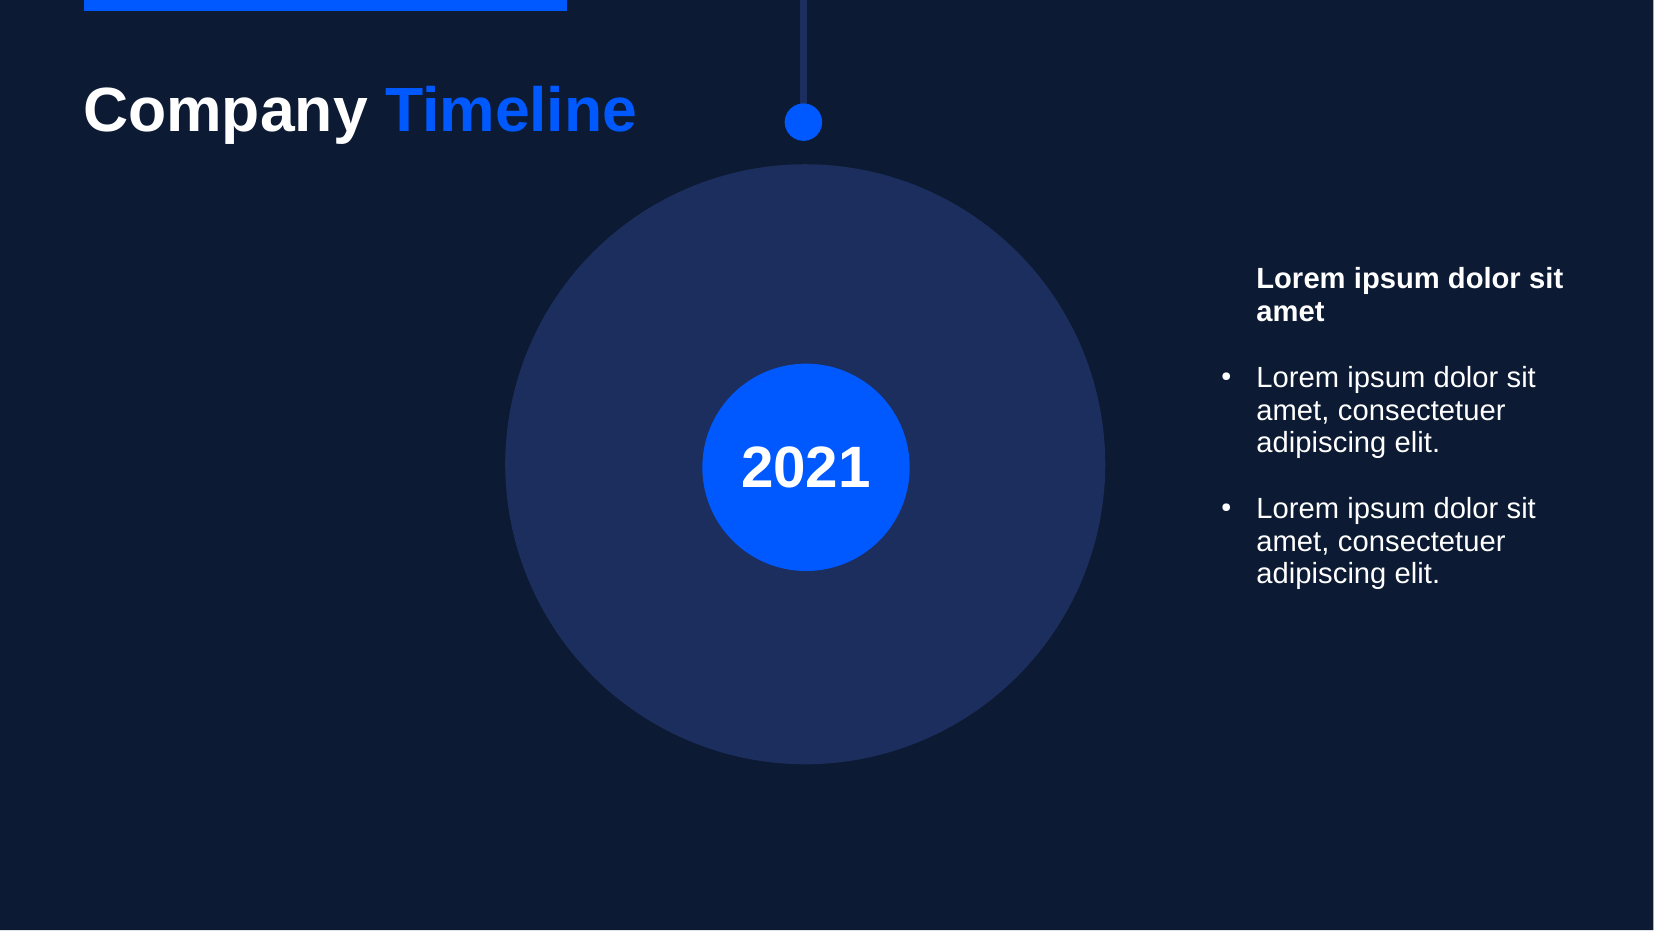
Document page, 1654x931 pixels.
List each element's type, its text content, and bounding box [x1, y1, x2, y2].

text_box [784, 103, 823, 141]
text_box 2021 [702, 363, 910, 572]
text_box Lorem ipsum dolor sit amet Lorem ipsum dolor sit amet, consectetuer adipiscing elit. Lorem ipsum dolor sit amet, consectetuer adipiscing elit. [1220, 262, 1576, 713]
text_box [505, 164, 1106, 765]
title Company Timeline [83, 75, 1570, 188]
